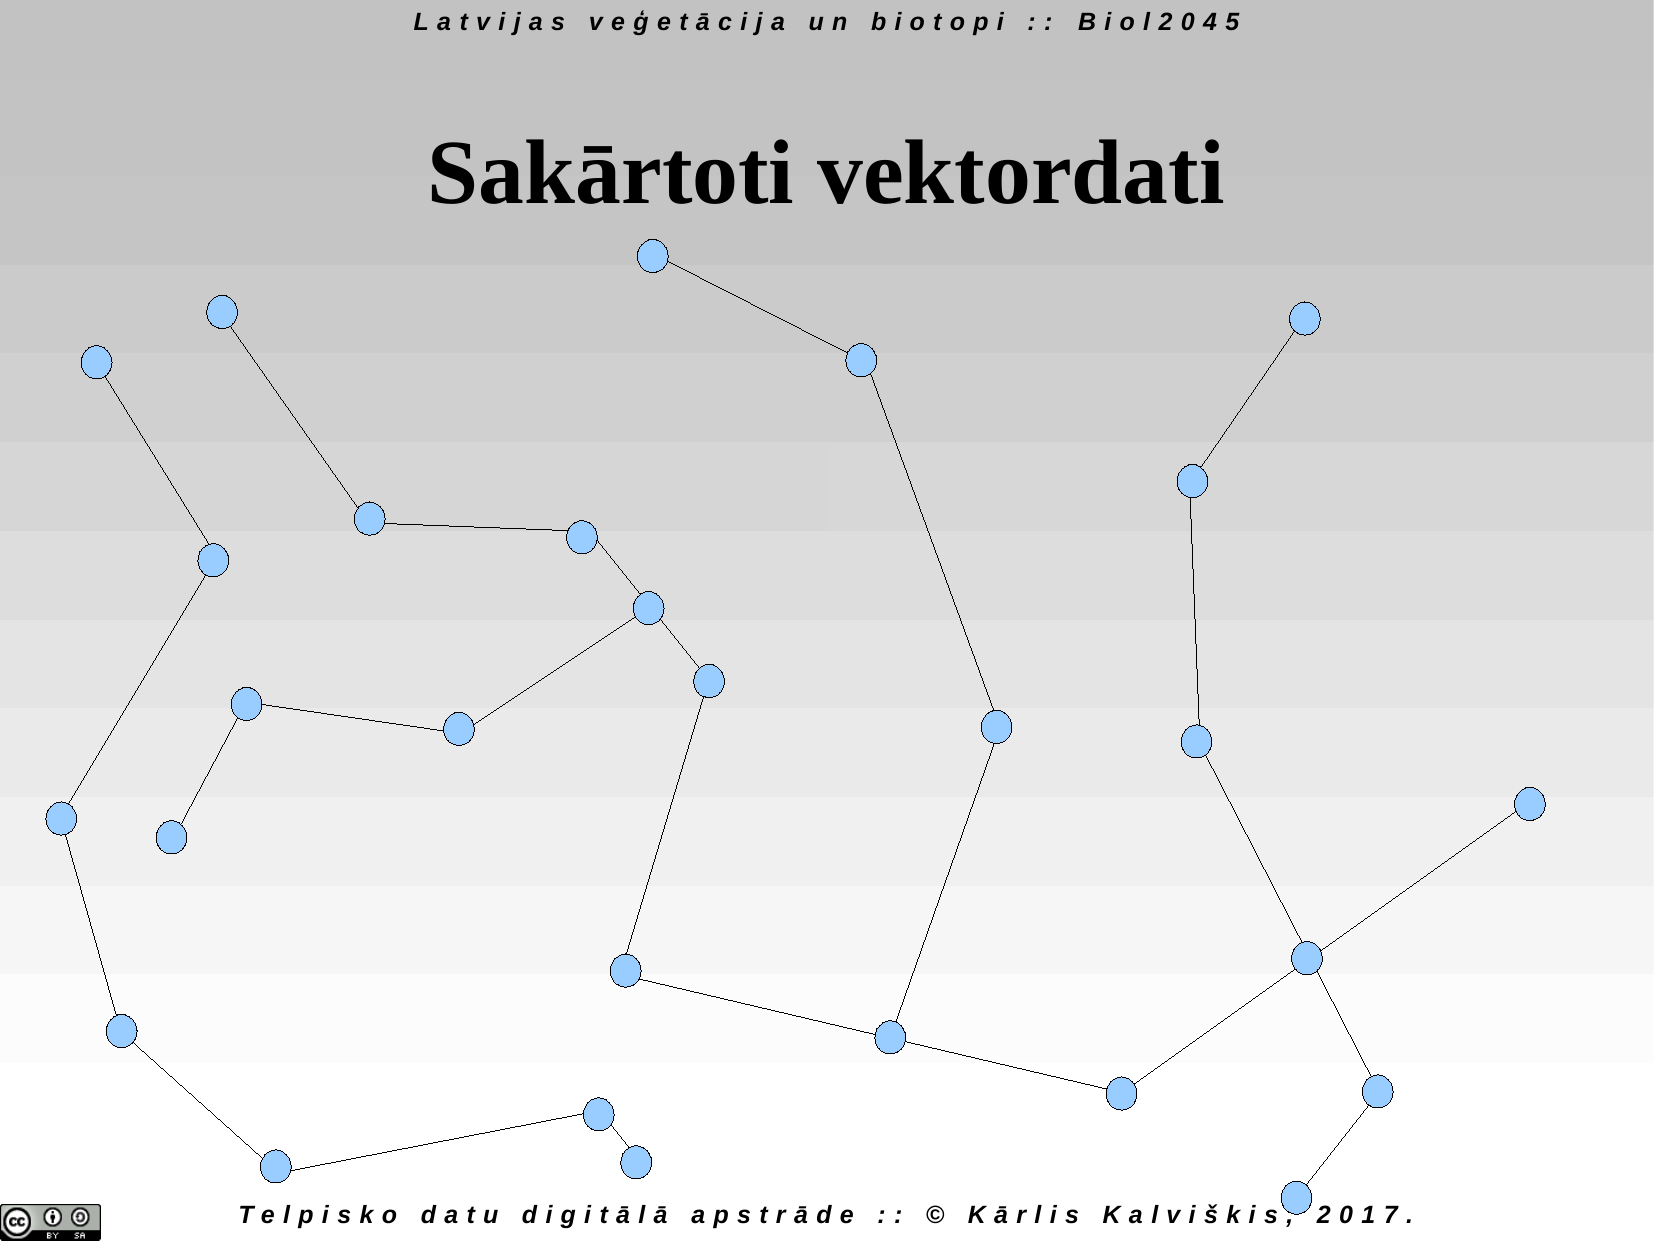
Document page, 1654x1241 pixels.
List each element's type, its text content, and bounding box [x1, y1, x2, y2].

text_box [1181, 724, 1212, 758]
text_box [260, 1149, 292, 1183]
text_box [633, 591, 665, 625]
text_box [1291, 941, 1323, 975]
text_box [45, 801, 77, 836]
picture [0, 0, 1654, 1241]
text_box [1362, 1074, 1394, 1108]
text_box [106, 1014, 138, 1048]
text_box [566, 520, 598, 554]
text_box [1177, 464, 1208, 498]
title Sakārtoti vektordati [29, 49, 1625, 296]
text_box [874, 1020, 906, 1054]
text_box [197, 543, 229, 577]
text_box [1514, 787, 1546, 821]
text_box [620, 1145, 652, 1179]
text_box [583, 1097, 615, 1131]
text_box [81, 345, 113, 379]
text_box [693, 664, 725, 698]
text_box [610, 953, 642, 988]
text_box [981, 710, 1012, 744]
text_box [156, 820, 187, 854]
text_box [231, 687, 262, 721]
text_box [443, 712, 475, 746]
text_box [1281, 1181, 1312, 1215]
text_box [845, 343, 877, 377]
text_box [637, 239, 669, 273]
text_box [354, 501, 386, 536]
text_box [206, 295, 238, 329]
text_box [1289, 301, 1321, 336]
text_box [1106, 1076, 1137, 1111]
